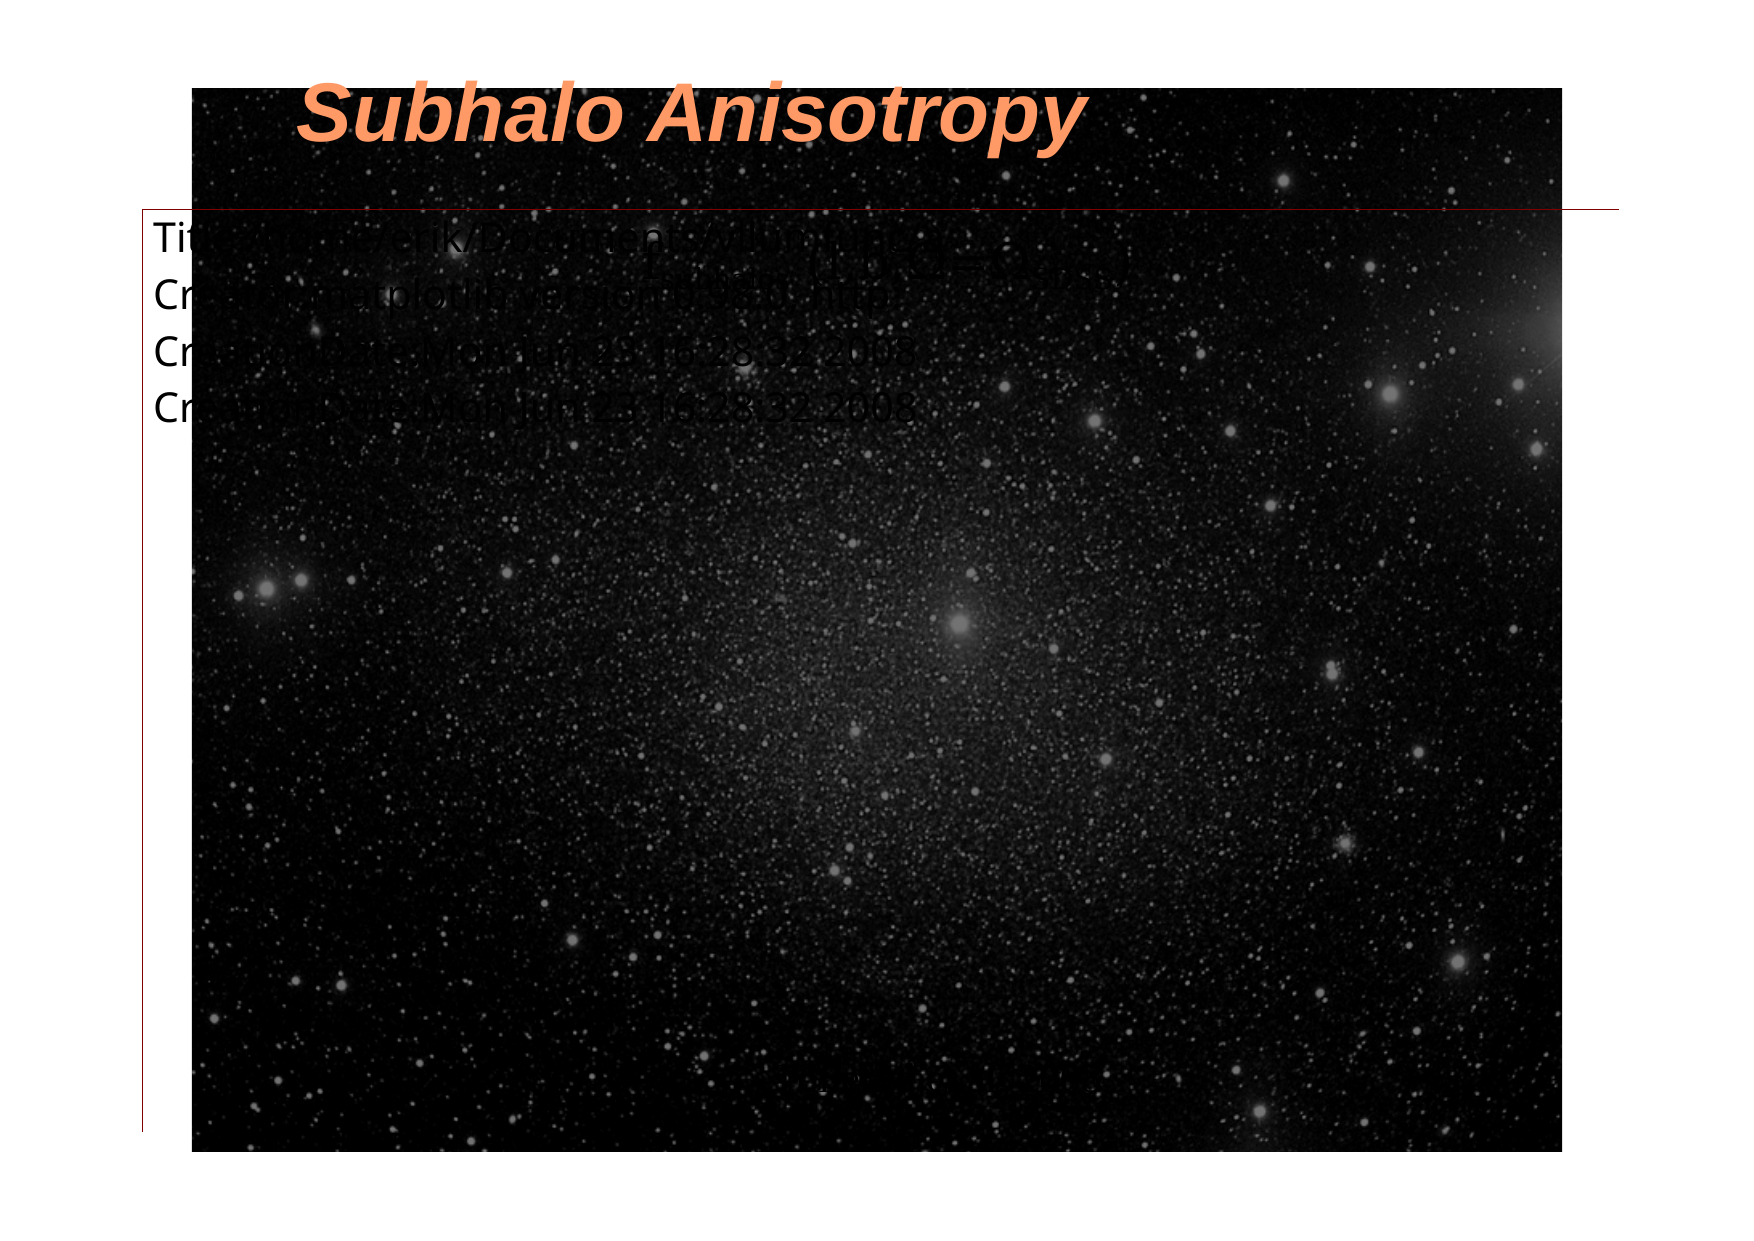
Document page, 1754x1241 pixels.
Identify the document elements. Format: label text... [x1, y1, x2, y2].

title Subhalo Anisotropy [296, 23, 1467, 202]
list Tollerud et al. 2008 [754, 1055, 1130, 1131]
picture [139, 88, 1619, 1152]
text_box fsubhalos (l,b,Ω=ΩSDSS) [641, 232, 1134, 296]
